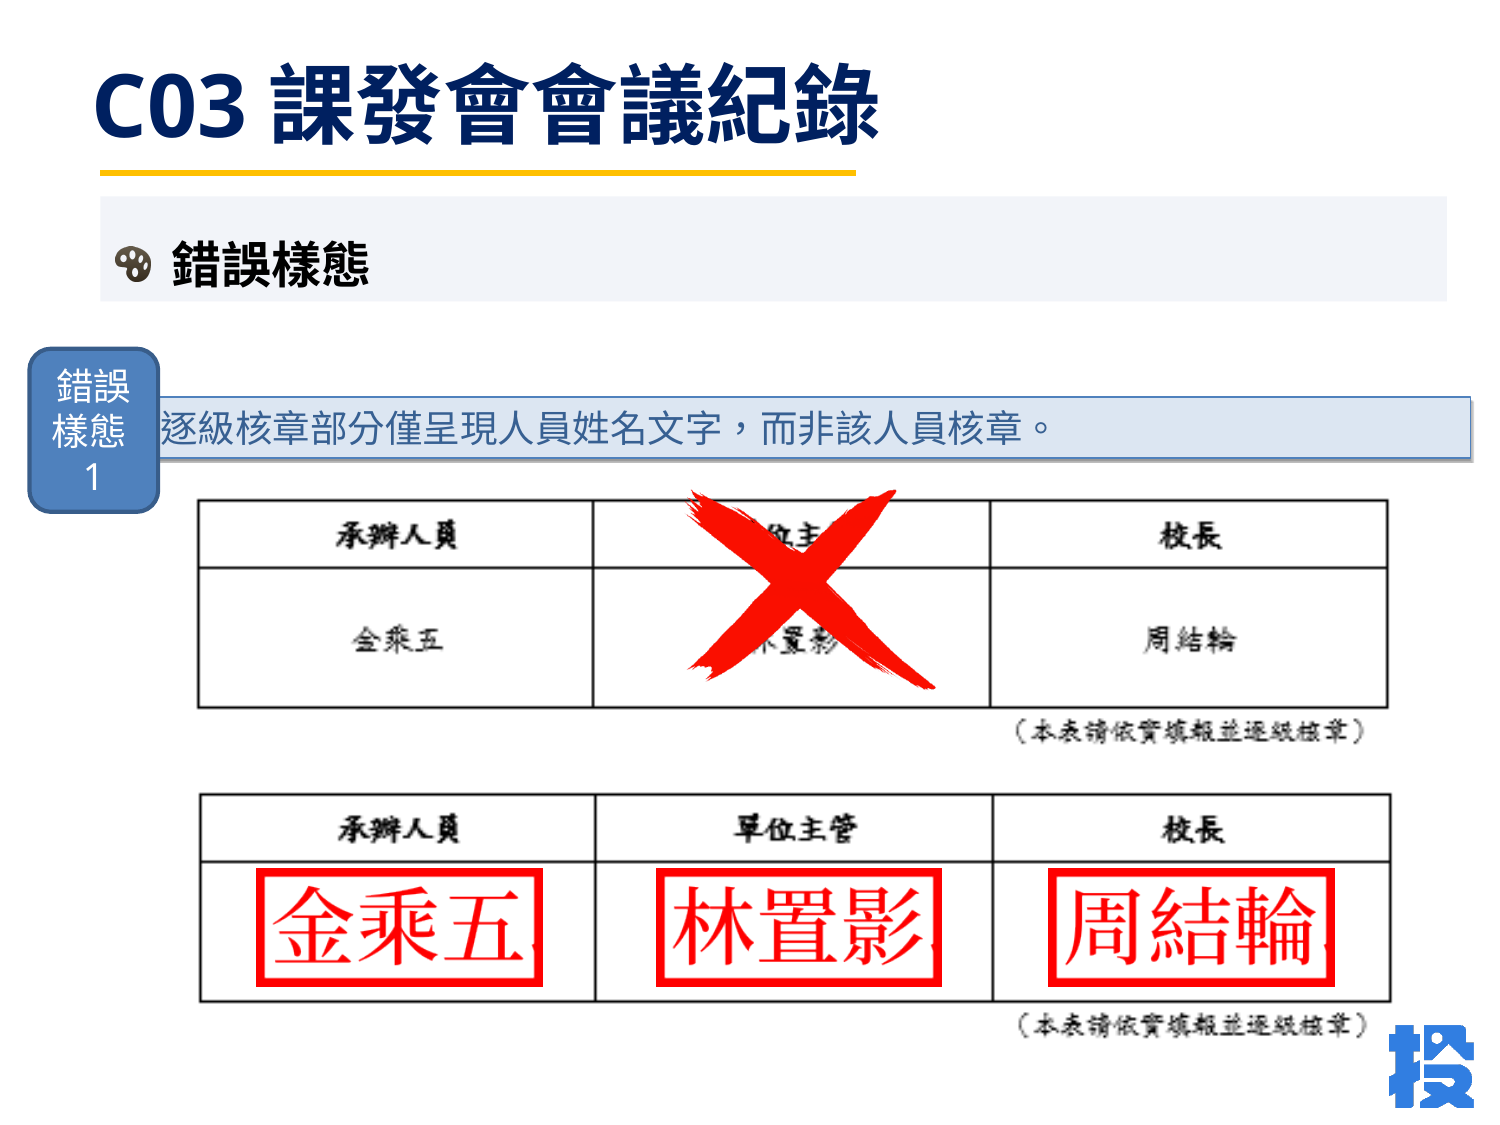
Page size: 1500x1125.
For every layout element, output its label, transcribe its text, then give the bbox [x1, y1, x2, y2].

text_box 逐級核章部分僅呈現人員姓名文字，而非該人員核章。 [159, 397, 1471, 458]
text_box 錯誤樣態 [100, 196, 1447, 292]
picture [185, 779, 1500, 1125]
picture [183, 479, 1434, 752]
text_box 錯誤樣態1 [29, 348, 159, 512]
text_box C03課發會會議紀錄 [76, 42, 890, 164]
